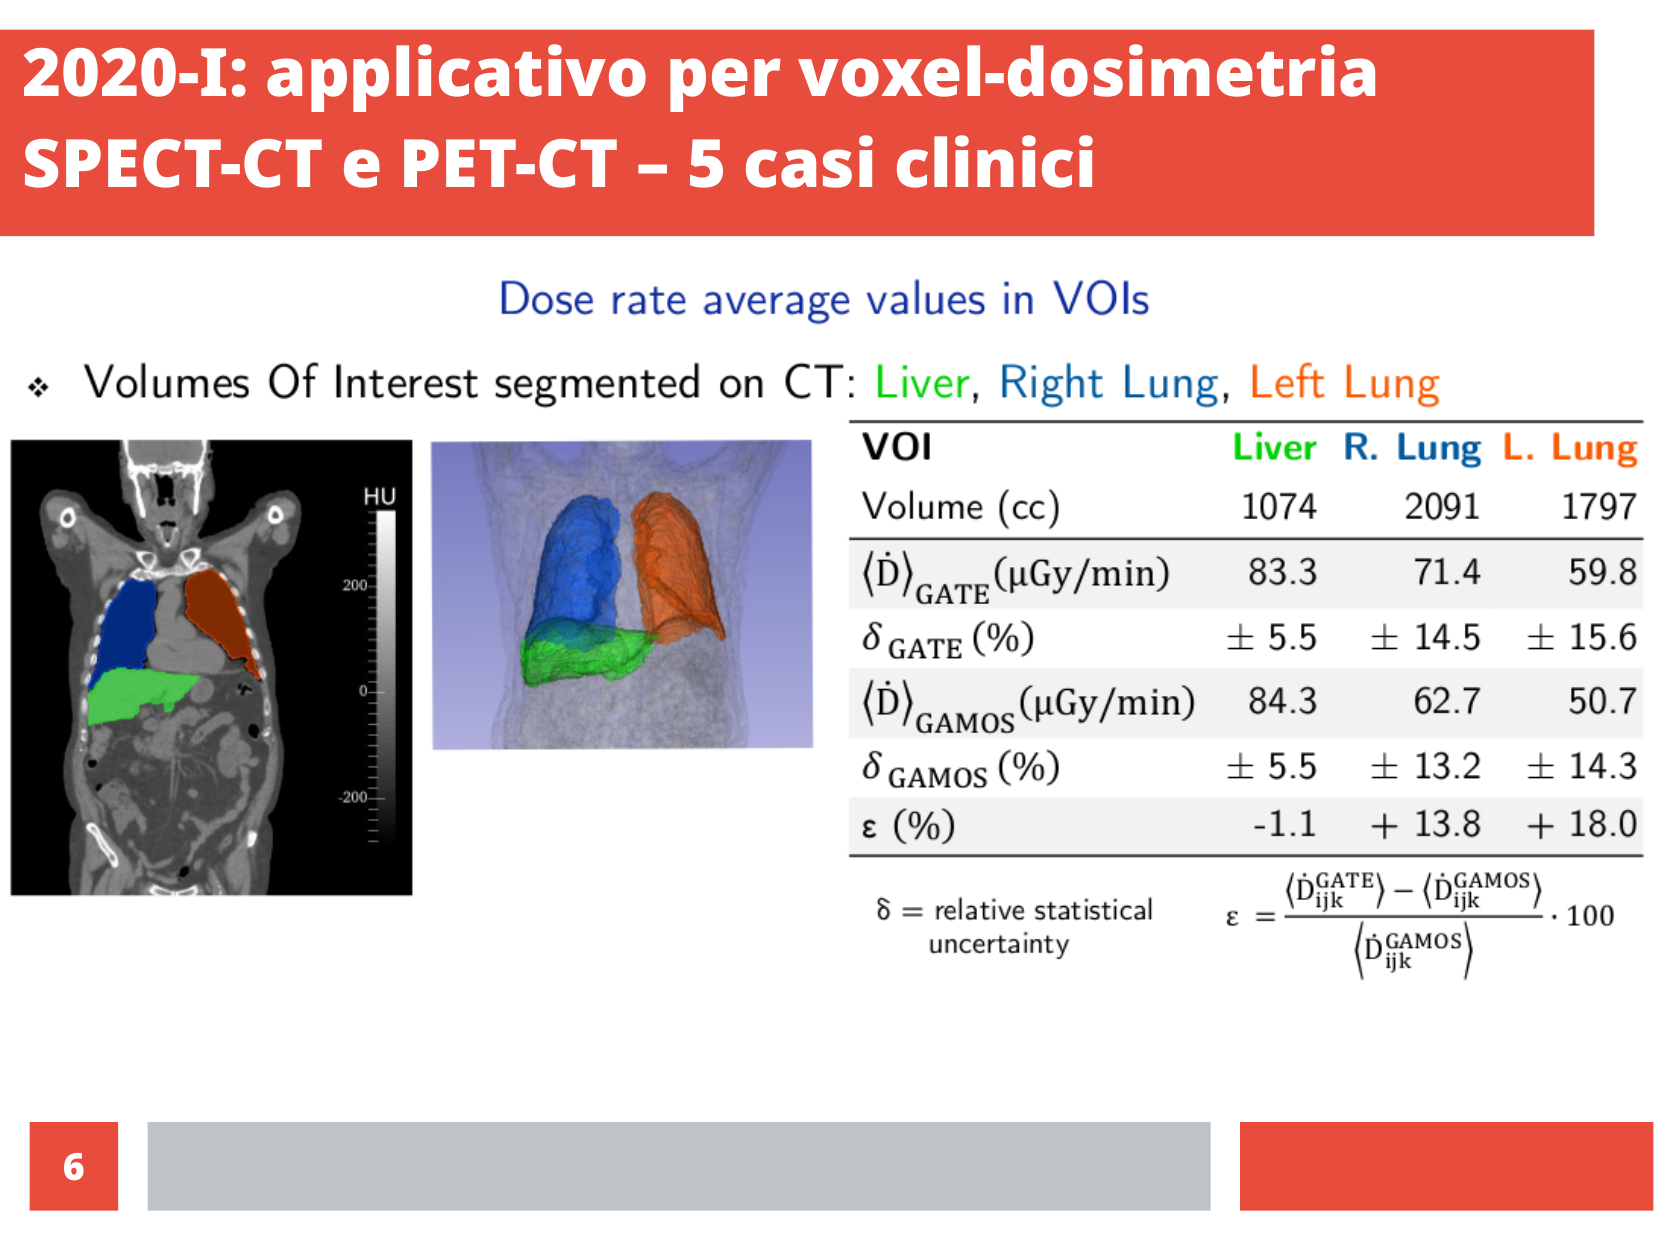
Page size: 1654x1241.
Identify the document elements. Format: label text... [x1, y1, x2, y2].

picture [0, 261, 1652, 988]
title 2020-I: applicativo per voxel-dosimetria SPECT-CT e PET-CT – 5 casi clinici [22, 59, 1559, 207]
